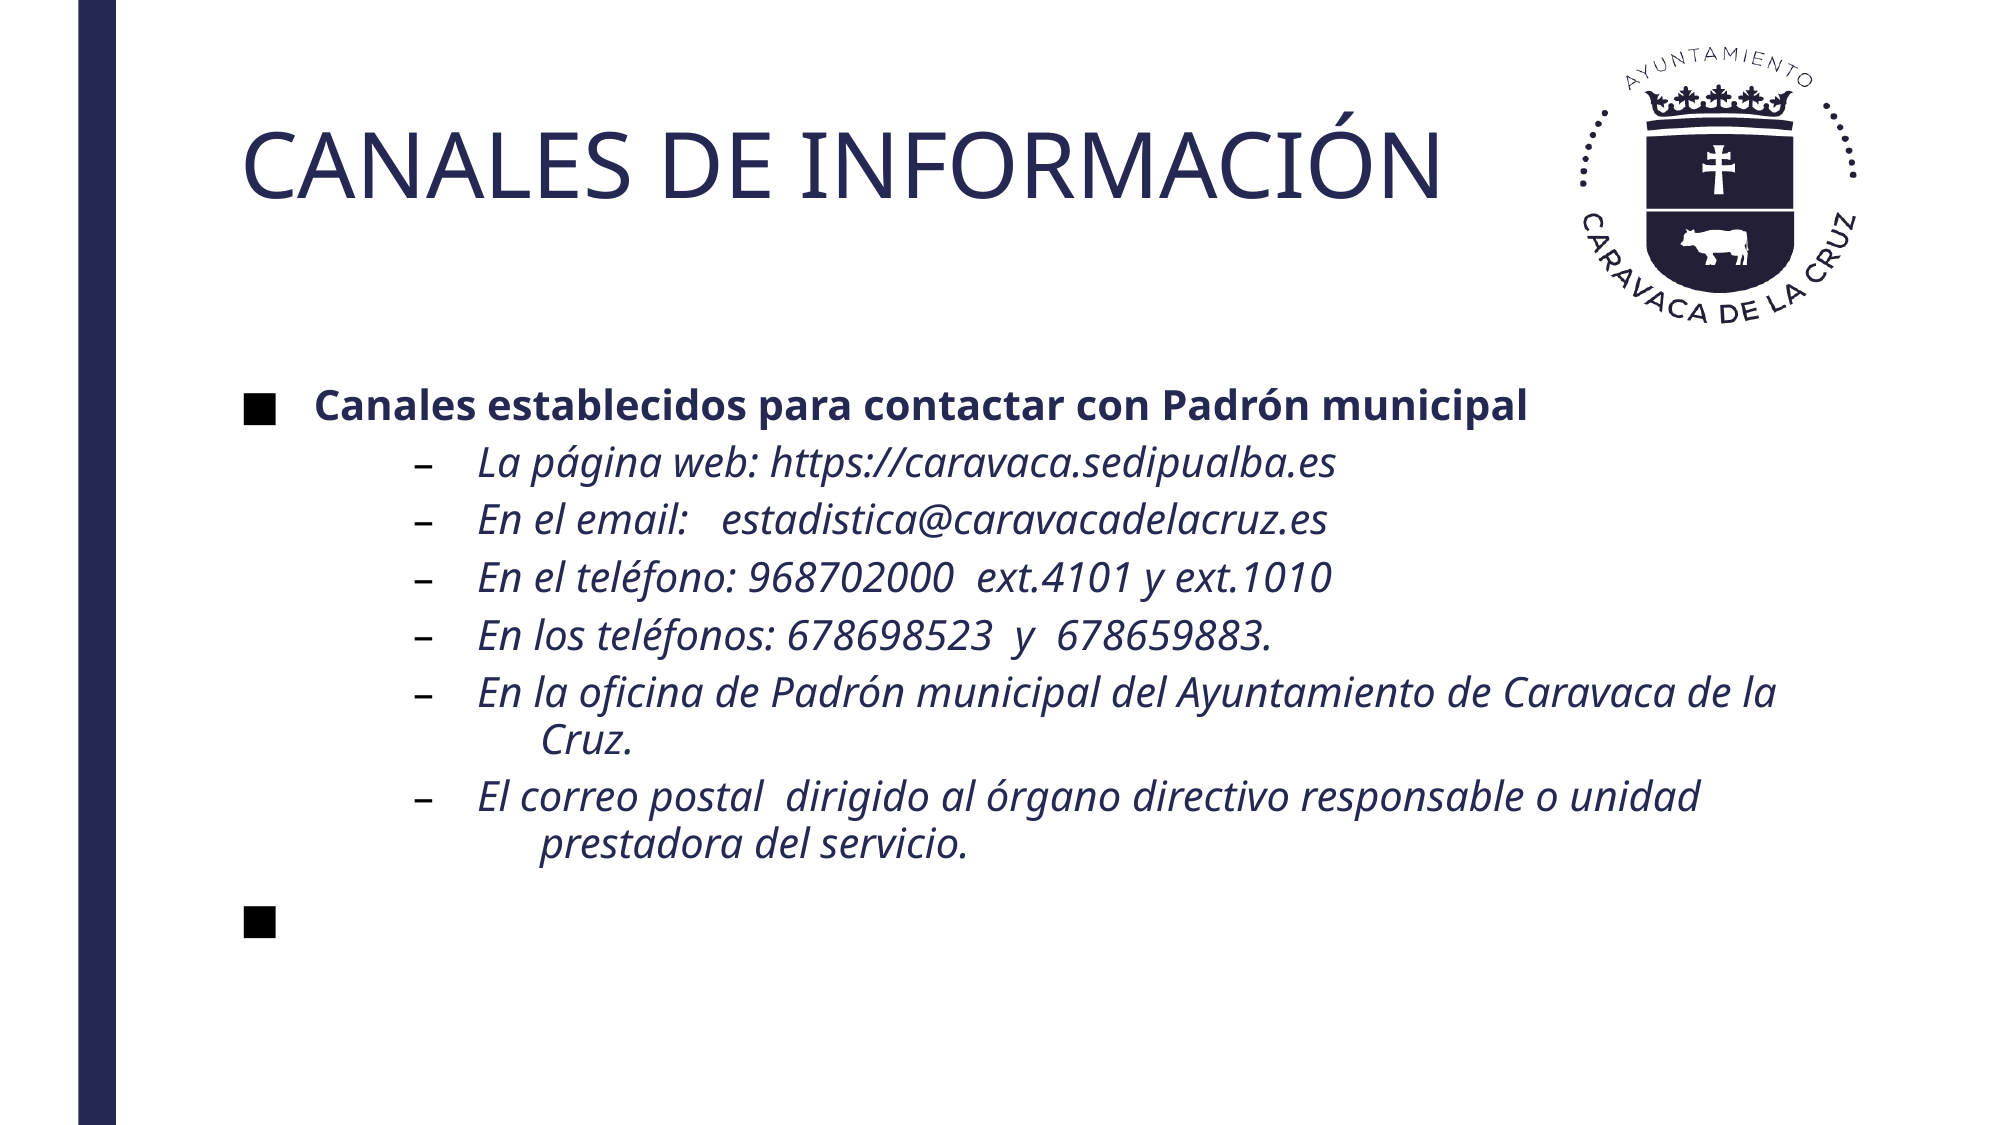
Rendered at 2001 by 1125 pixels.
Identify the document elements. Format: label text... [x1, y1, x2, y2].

picture [1573, 44, 1864, 331]
title CANALES DE INFORMACIÓN [225, 112, 1801, 357]
list Canales establecidos para contactar con Padrón municipal La página web: https://caravaca.sedipualba.es En el email: estadistica@caravacadelacruz.es En el teléfono: 968702000 ext.4101 y ext.1010 En los teléfonos: 678698523 y 678659883. En la oficina de Padrón municipal del Ayuntamiento de Caravaca de la Cruz. El correo postal dirigido al órgano directivo responsable o unidad prestadora del servicio. [225, 375, 1801, 963]
